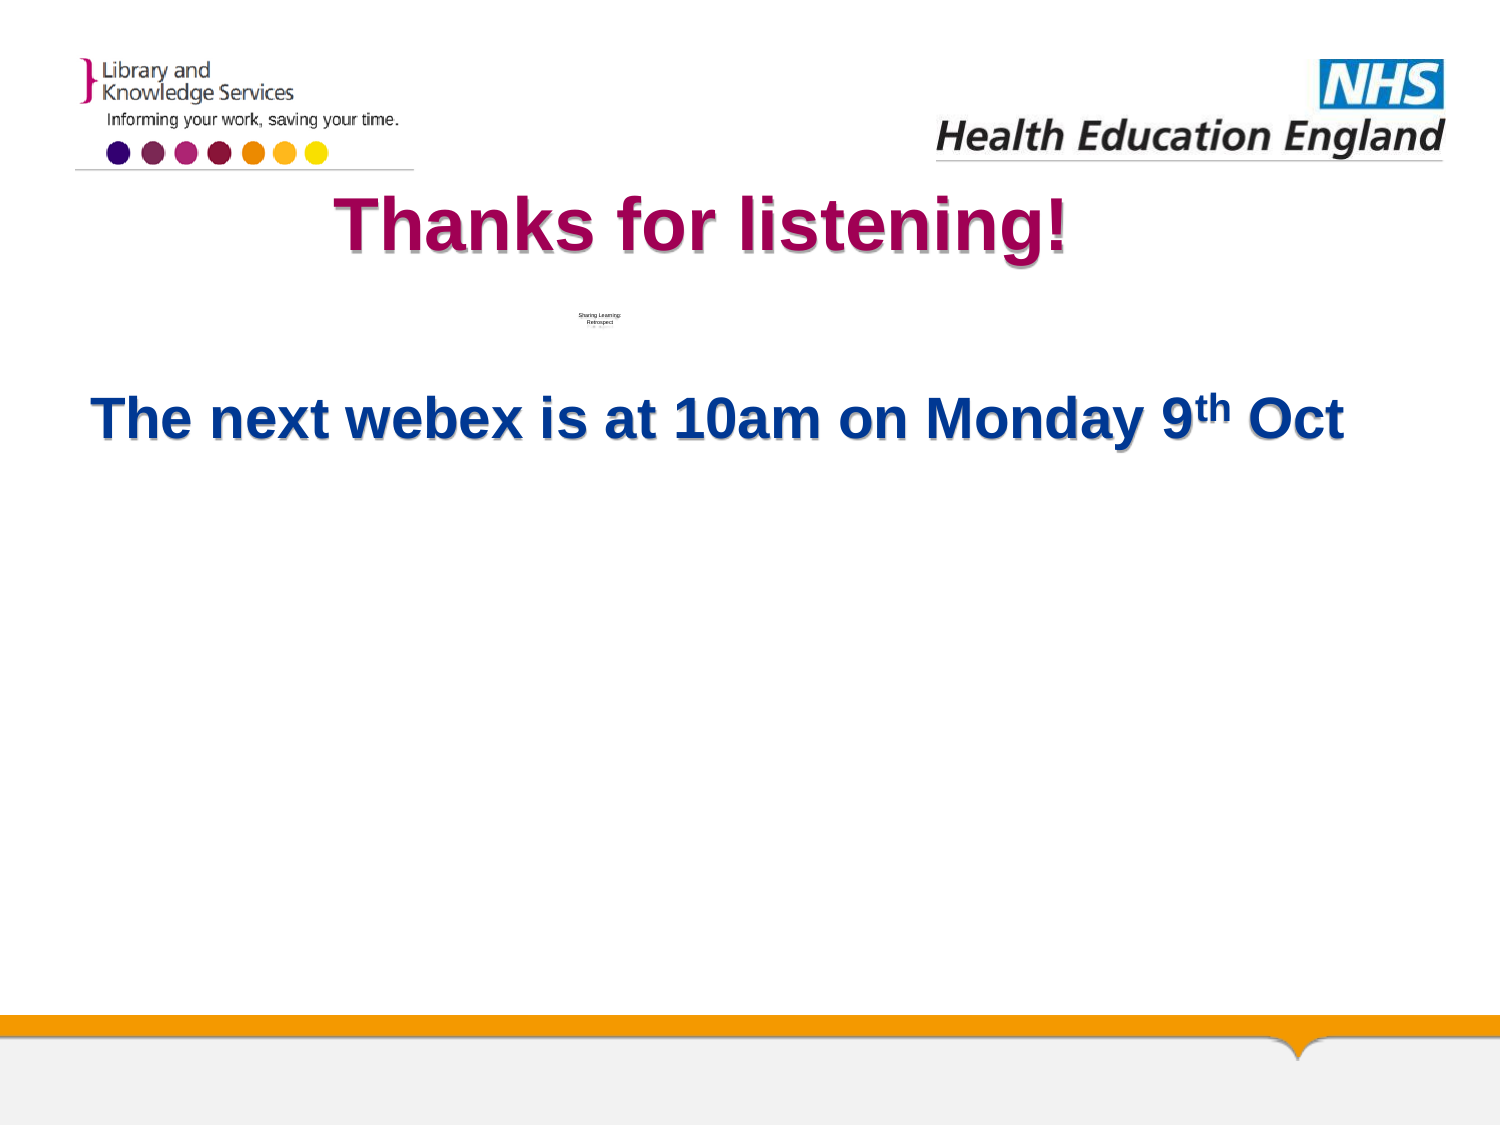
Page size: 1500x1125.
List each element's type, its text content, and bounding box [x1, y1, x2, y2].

subtitle The next webex is at 10am on Monday 9th Oct [75, 288, 1387, 384]
title Thanks for listening! [75, 168, 1351, 280]
list Sharing Learning: Retrospect [75, 407, 1361, 811]
picture [75, 54, 416, 169]
